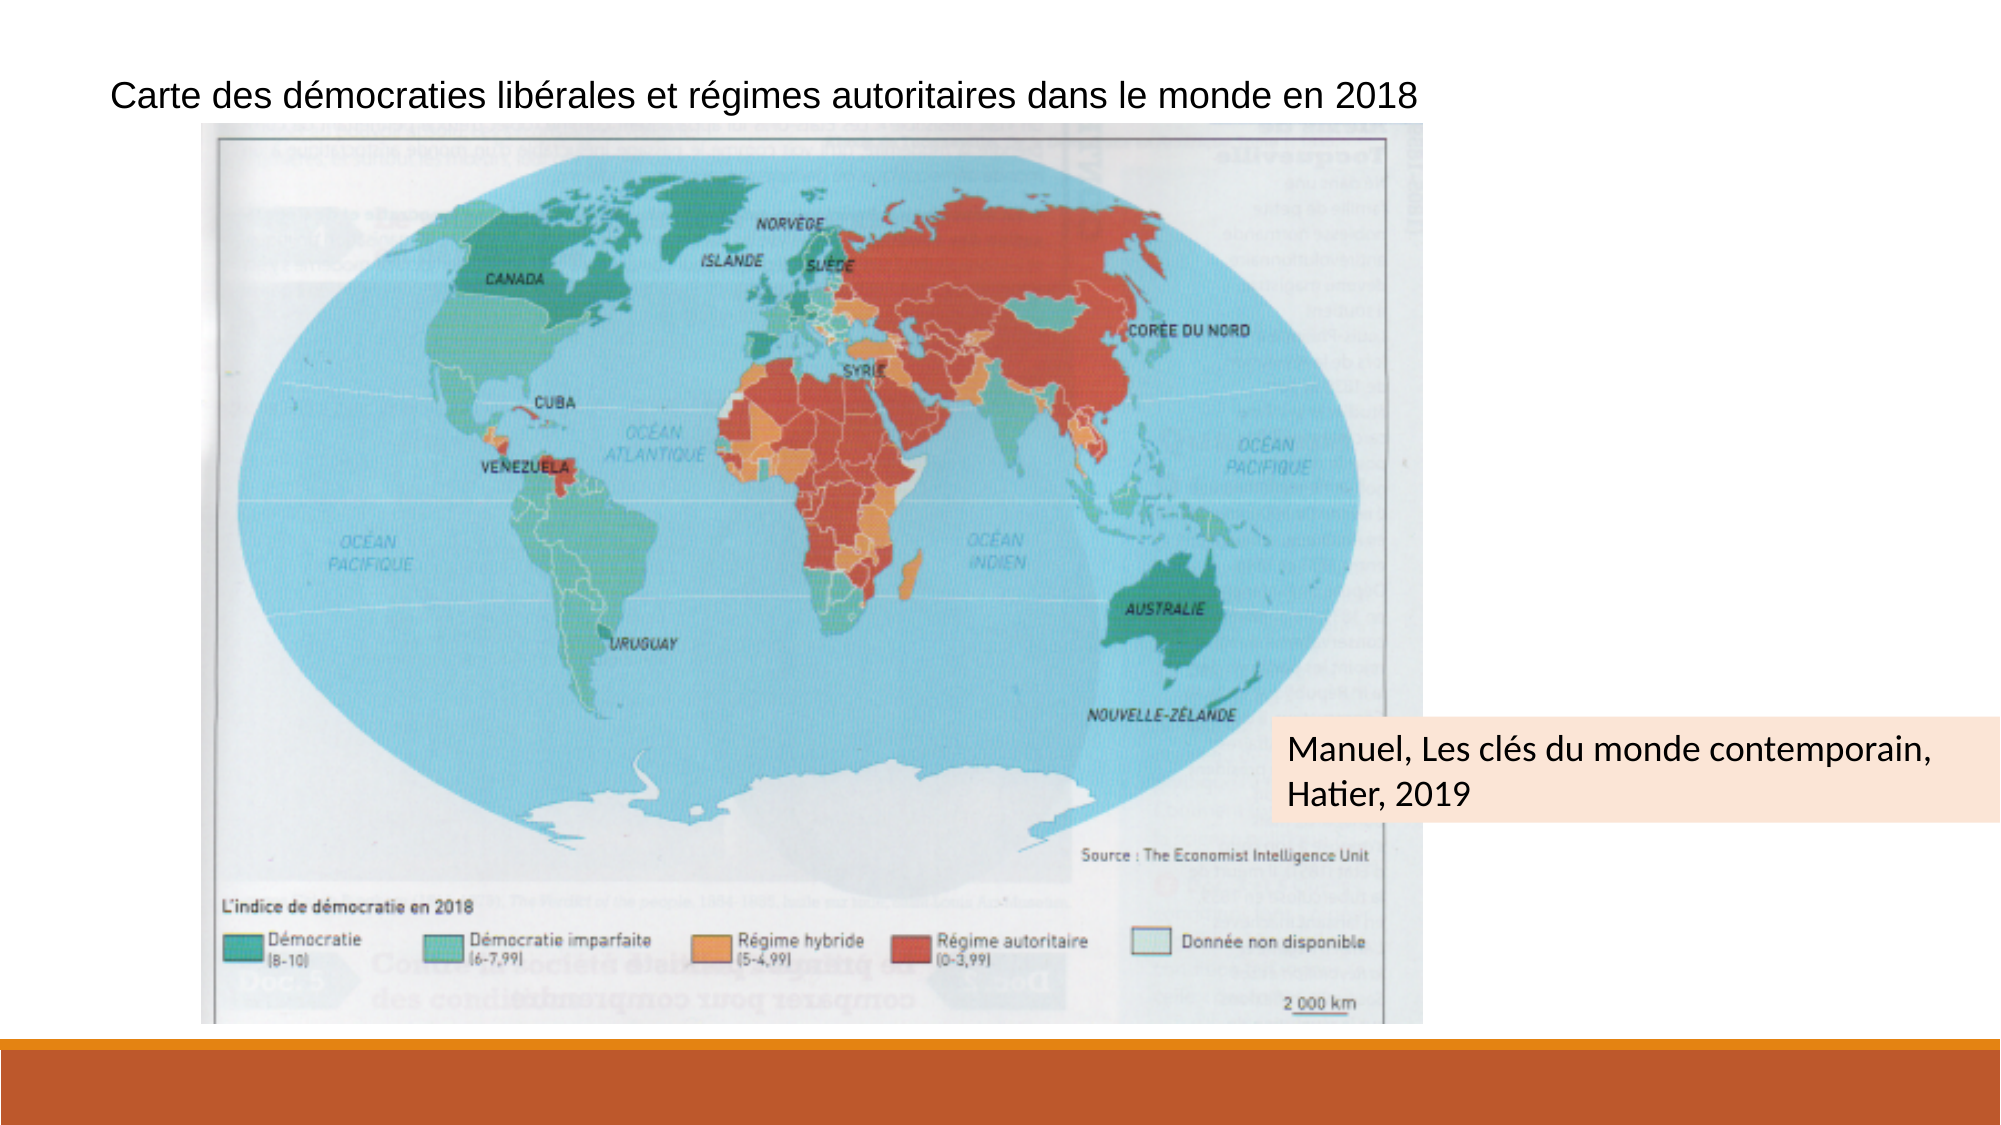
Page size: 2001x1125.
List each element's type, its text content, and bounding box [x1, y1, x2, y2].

text_box Carte des démocraties libérales et régimes autoritaires dans le monde en 2018 [95, 63, 1844, 124]
text_box Manuel, Les clés du monde contemporain, Hatier, 2019 [1271, 716, 2000, 823]
picture [201, 123, 1423, 1024]
